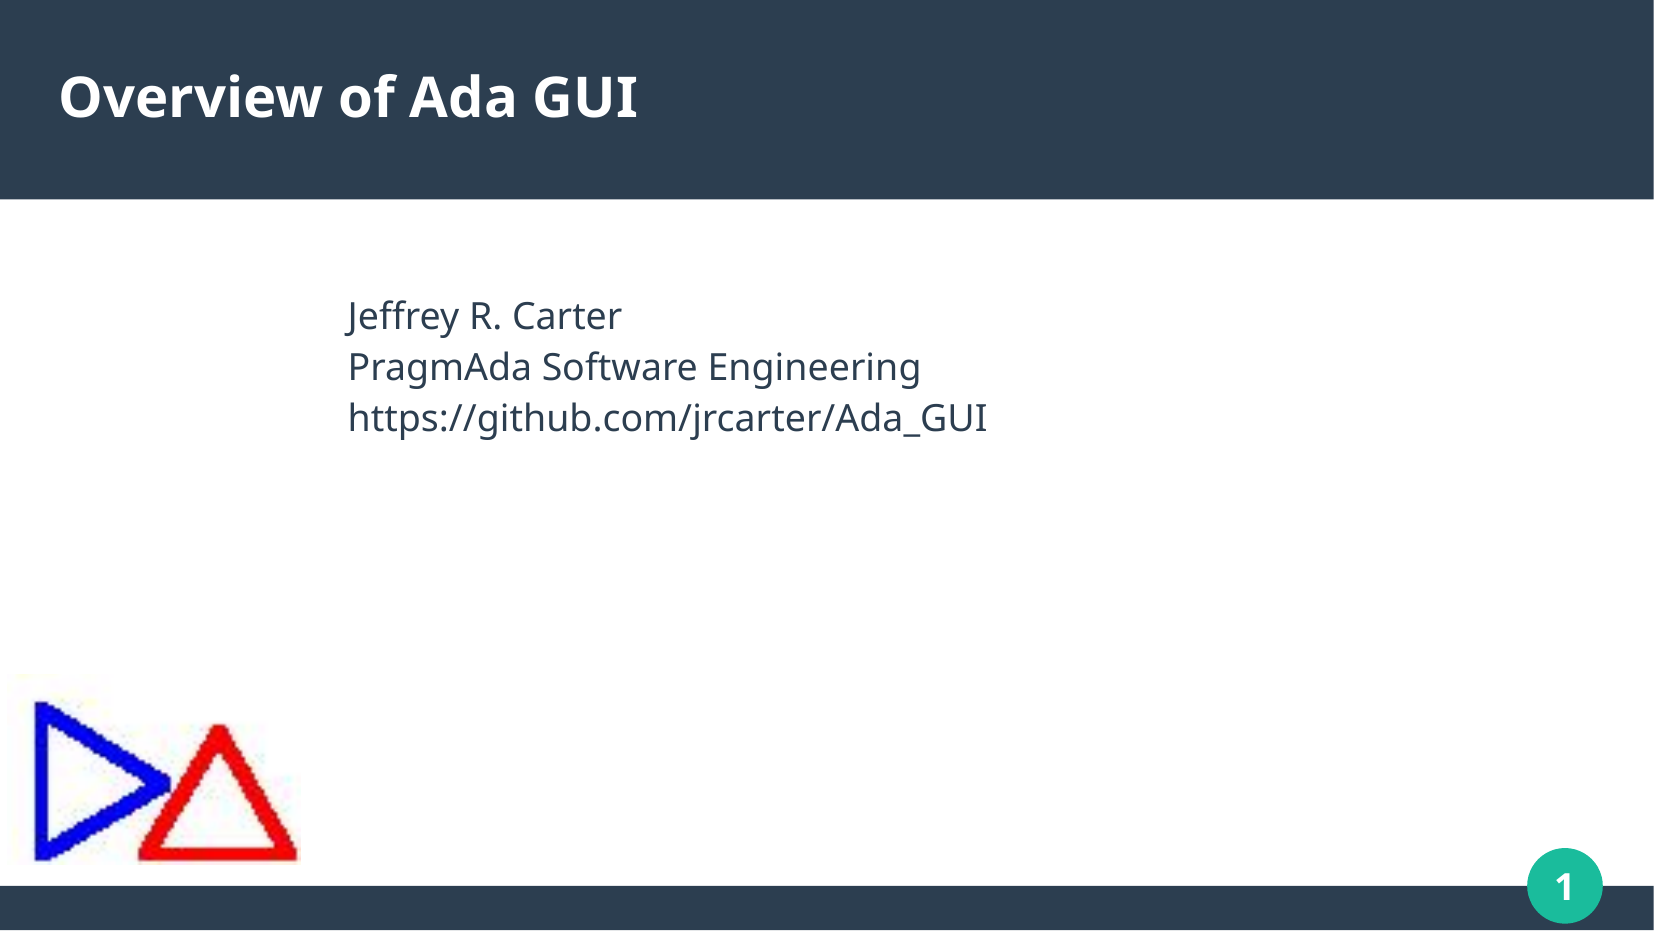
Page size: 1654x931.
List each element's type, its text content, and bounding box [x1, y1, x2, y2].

title Overview of Ada GUI [59, 37, 1595, 156]
text_box Jeffrey R. Carter PragmAda Software Engineering https://github.com/jrcarter/Ada_GUI [332, 282, 1003, 451]
picture [7, 674, 301, 865]
